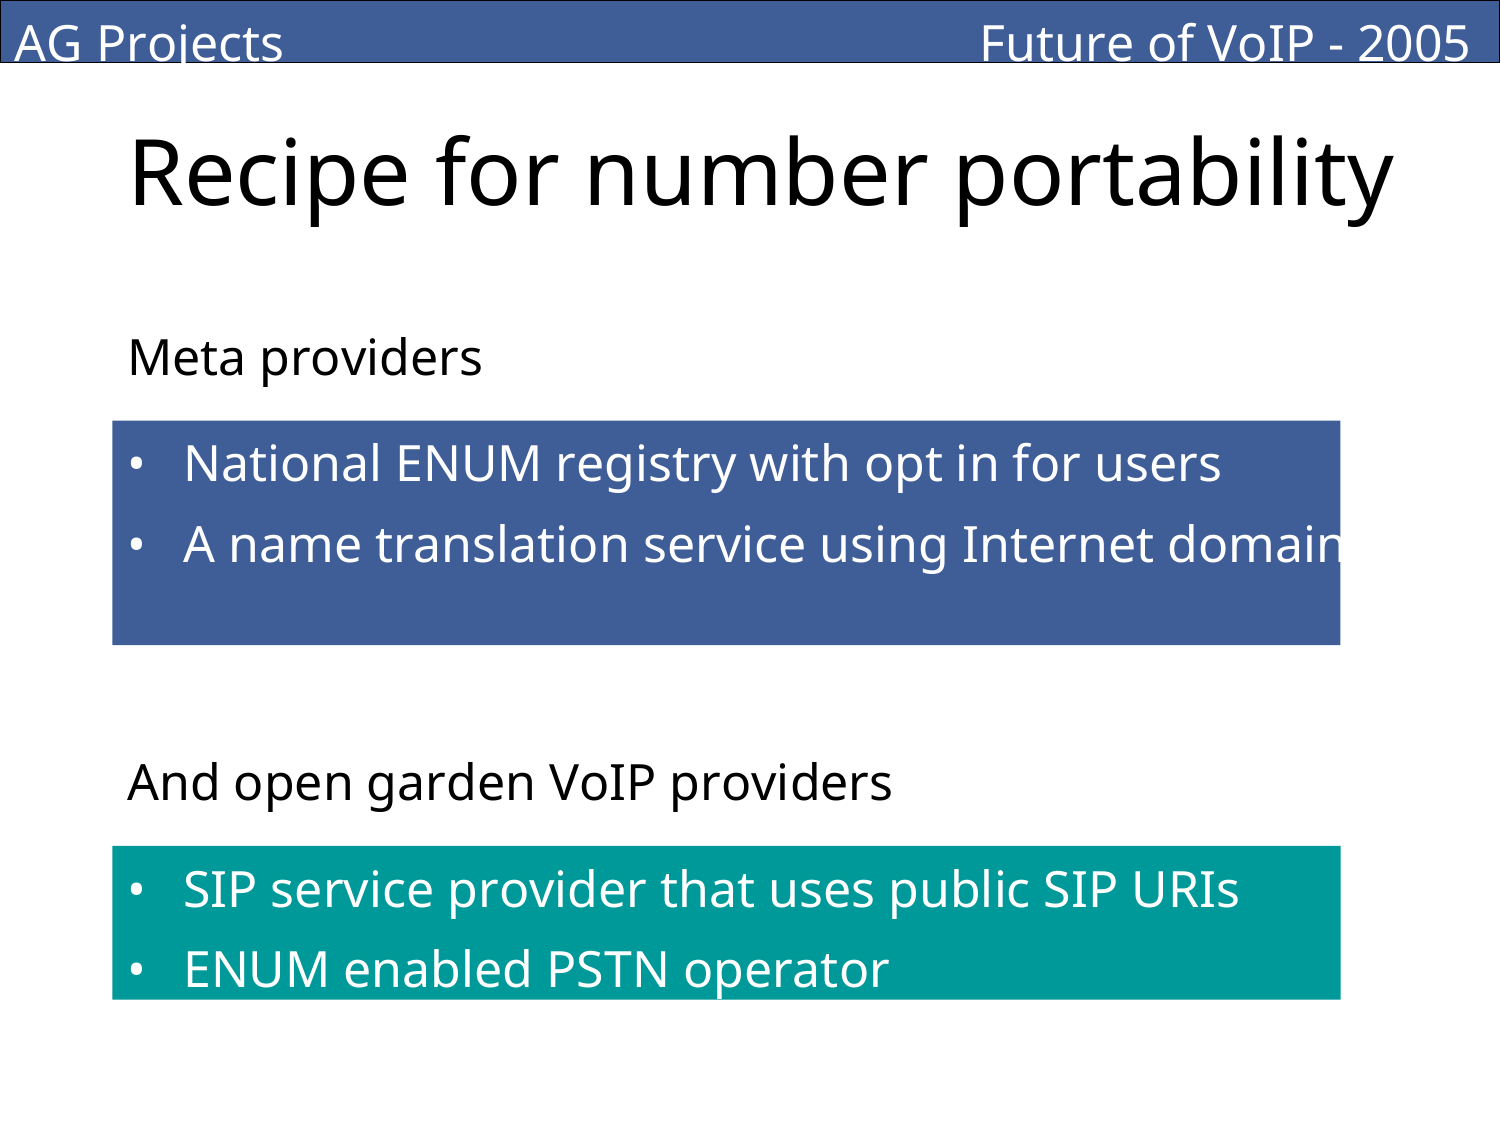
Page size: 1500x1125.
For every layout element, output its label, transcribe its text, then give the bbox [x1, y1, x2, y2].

text_box Recipe for number portability [112, 99, 1388, 288]
text_box Meta providers [112, 314, 1388, 398]
text_box SIP service provider that uses public SIP URIs ENUM enabled PSTN operator [112, 845, 1341, 1000]
text_box And open garden VoIP providers [112, 739, 1388, 823]
text_box National ENUM registry with opt in for users A name translation service using Internet domain registration and a SIP Redirect service [112, 420, 1341, 646]
